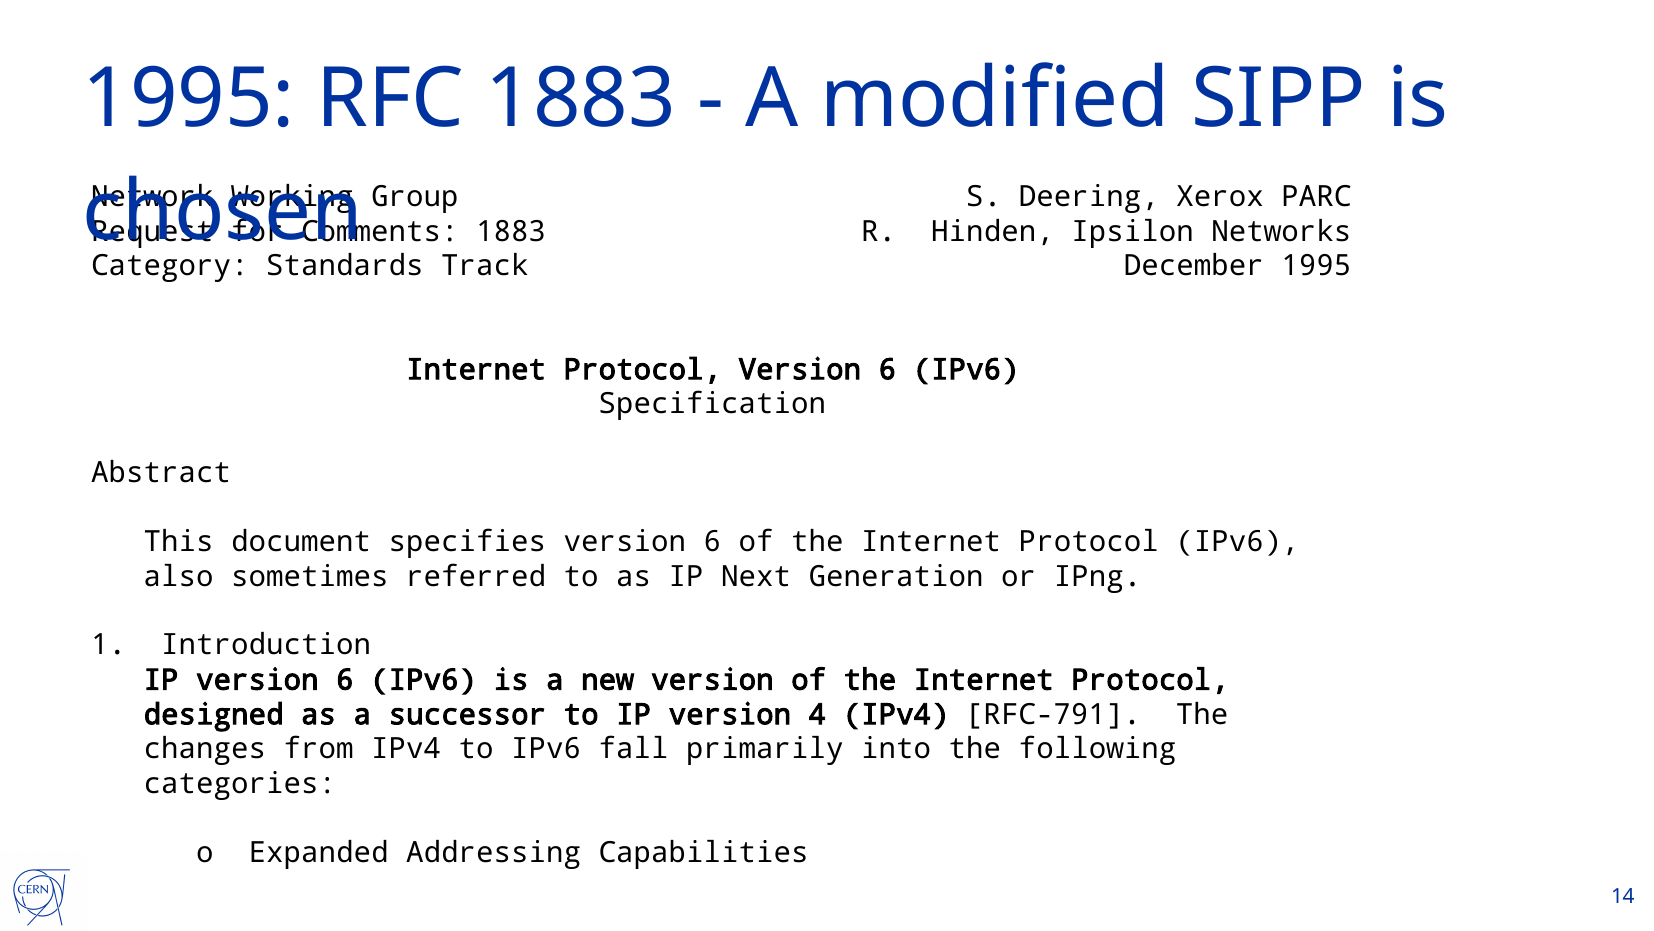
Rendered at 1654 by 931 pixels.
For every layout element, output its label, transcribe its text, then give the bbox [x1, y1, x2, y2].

text_box Network Working Group S. Deering, Xerox PARC Request for Comments: 1883 R. Hinden, Ipsilon Networks Category: Standards Track December 1995 Internet Protocol, Version 6 (IPv6) Specification Abstract This document specifies version 6 of the Internet Protocol (IPv6), also sometimes referred to as IP Next Generation or IPng. 1. Introduction IP version 6 (IPv6) is a new version of the Internet Protocol, designed as a successor to IP version 4 (IPv4) [RFC-791]. The changes from IPv4 to IPv6 fall primarily into the following categories: o Expanded Addressing Capabilities [76, 172, 1601, 931]
picture [0, 850, 76, 931]
title 1995: RFC 1883 - A modified SIPP is chosen [82, 37, 1571, 193]
